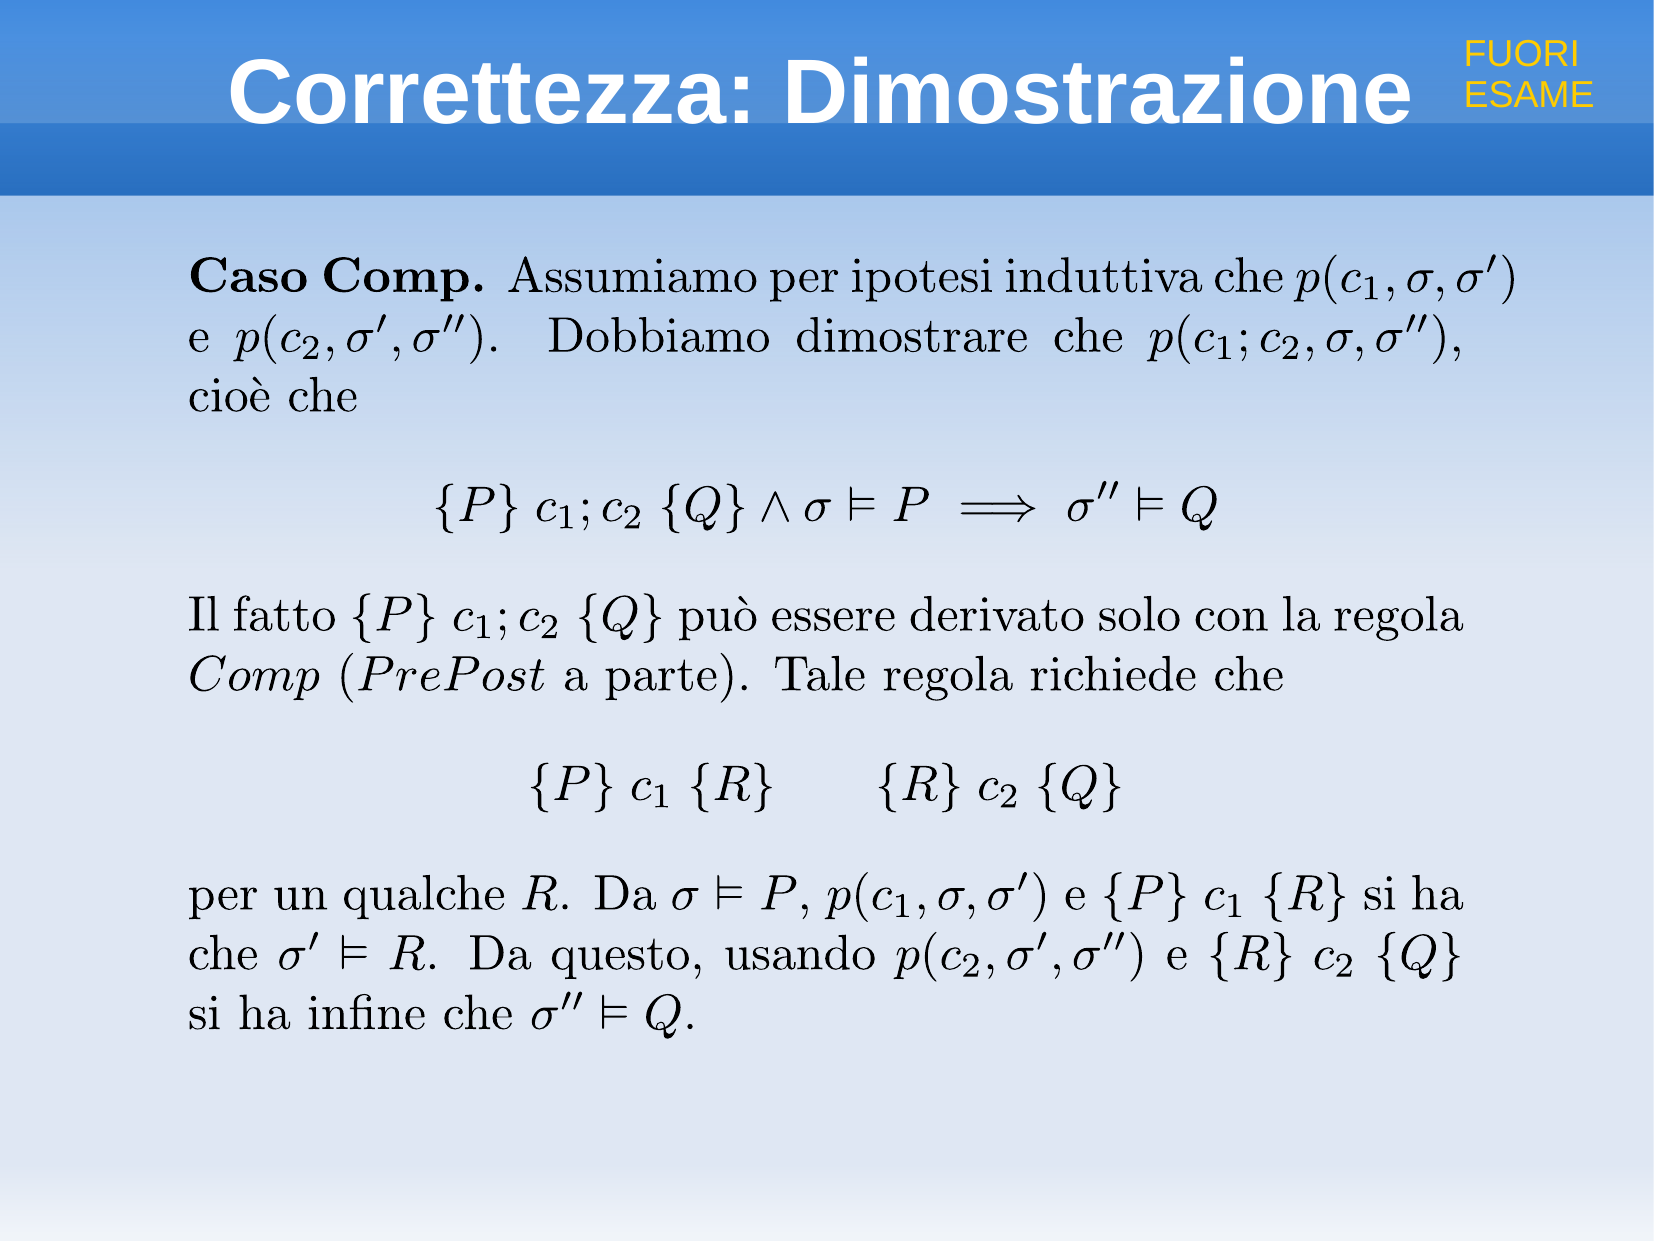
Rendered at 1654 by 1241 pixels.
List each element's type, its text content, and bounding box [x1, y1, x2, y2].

title Correttezza: Dimostrazione [76, 0, 1565, 188]
text_box [187, 254, 1519, 1039]
text_box FUORI ESAME [1448, 24, 1610, 124]
picture [0, 0, 1654, 1241]
